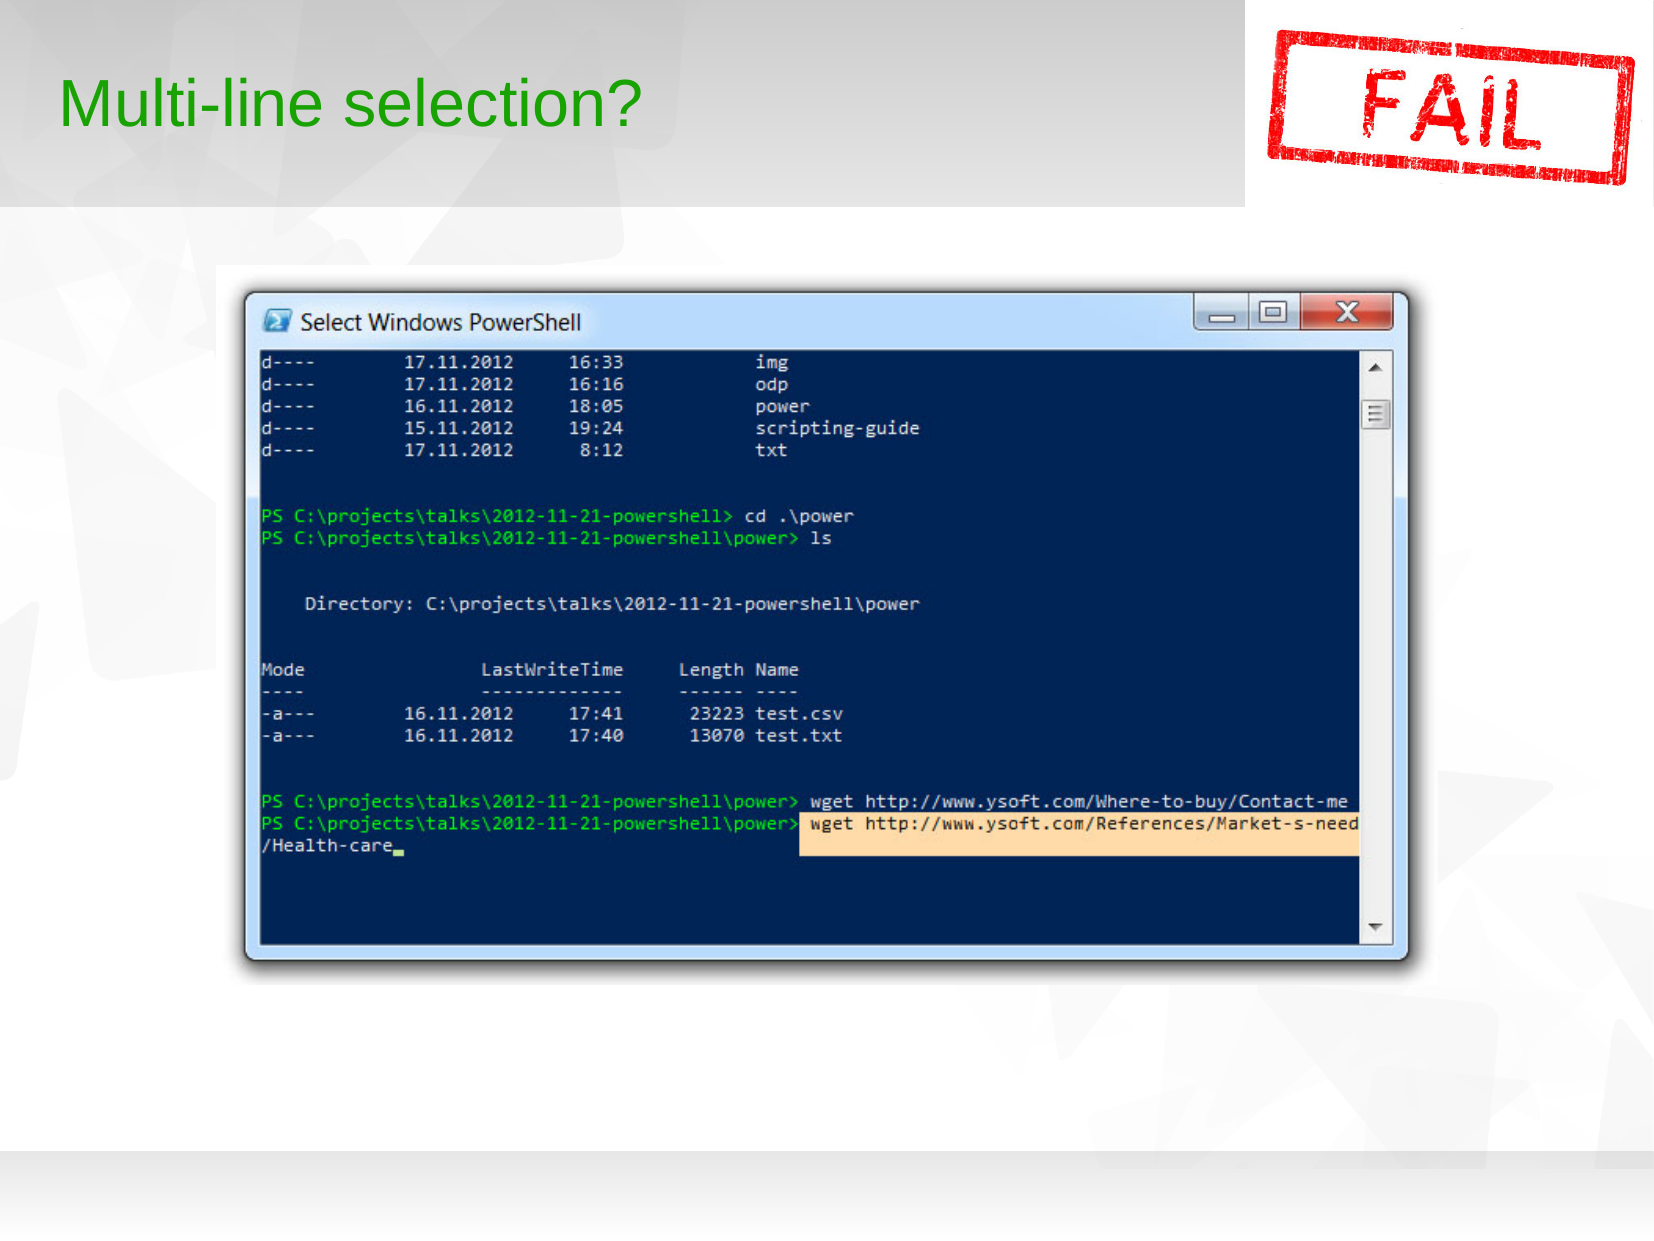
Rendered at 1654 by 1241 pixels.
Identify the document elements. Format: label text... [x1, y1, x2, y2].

picture [0, 0, 1654, 1169]
picture [1245, 0, 1654, 230]
title Multi-line selection? [59, 29, 1245, 178]
